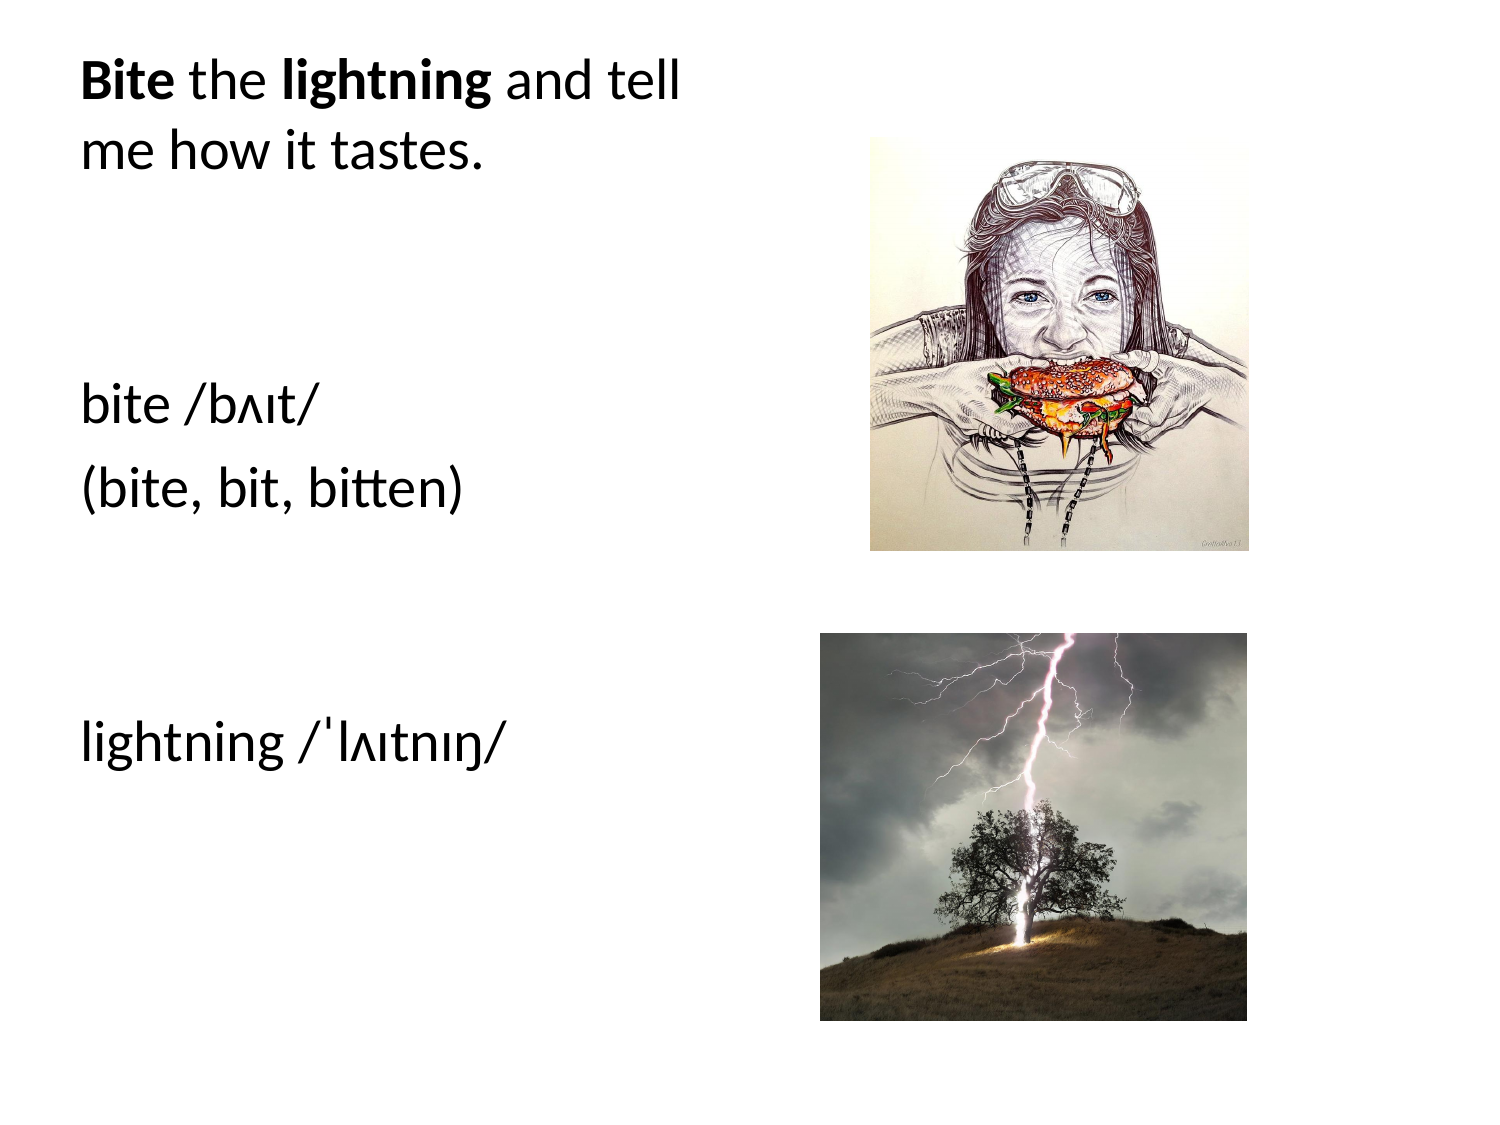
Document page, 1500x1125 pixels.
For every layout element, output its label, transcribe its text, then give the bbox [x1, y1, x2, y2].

list Bite the lightning and tell me how it tastes. bite /bʌɪt/ (bite, bit, bitten) lightning /ˈlʌɪtnɪŋ/ [64, 34, 728, 1021]
picture [870, 137, 1249, 551]
picture [820, 633, 1247, 1021]
